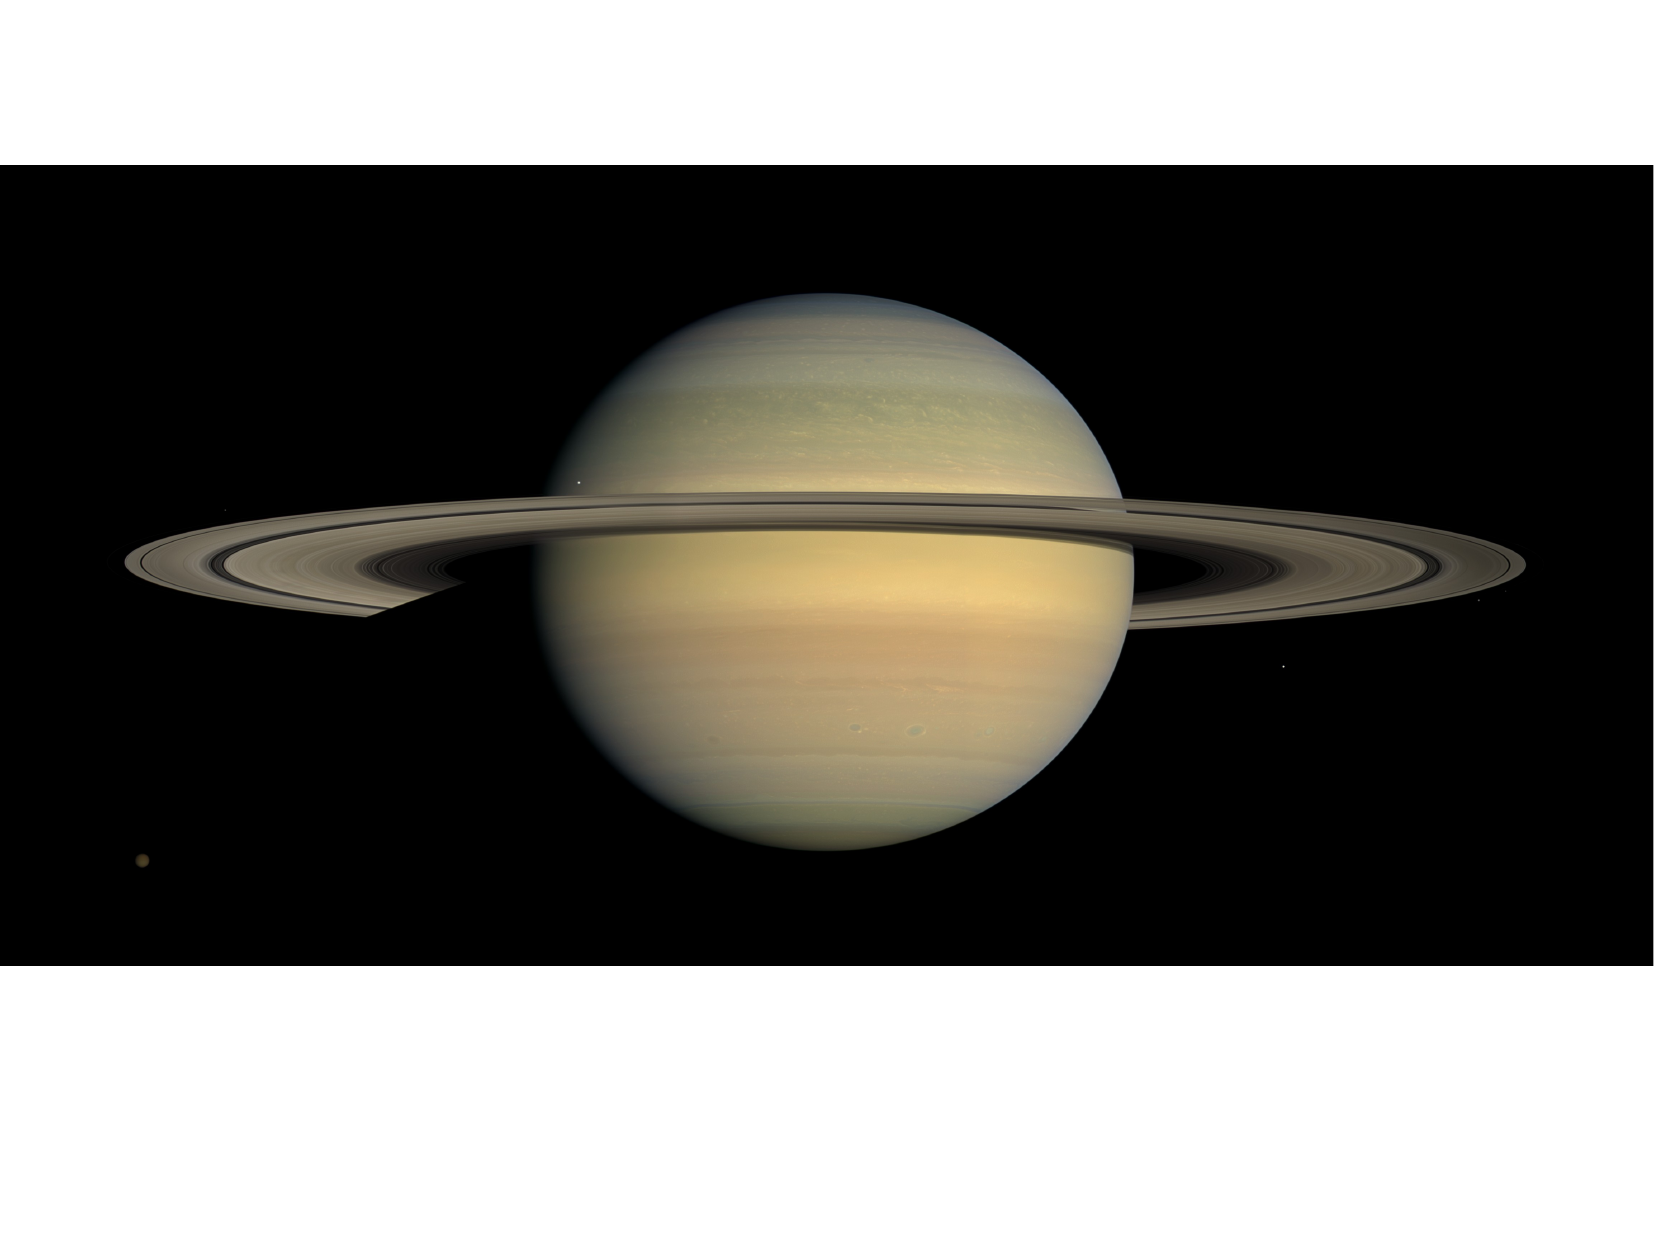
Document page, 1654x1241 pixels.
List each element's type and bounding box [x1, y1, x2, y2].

picture [0, 165, 1654, 966]
